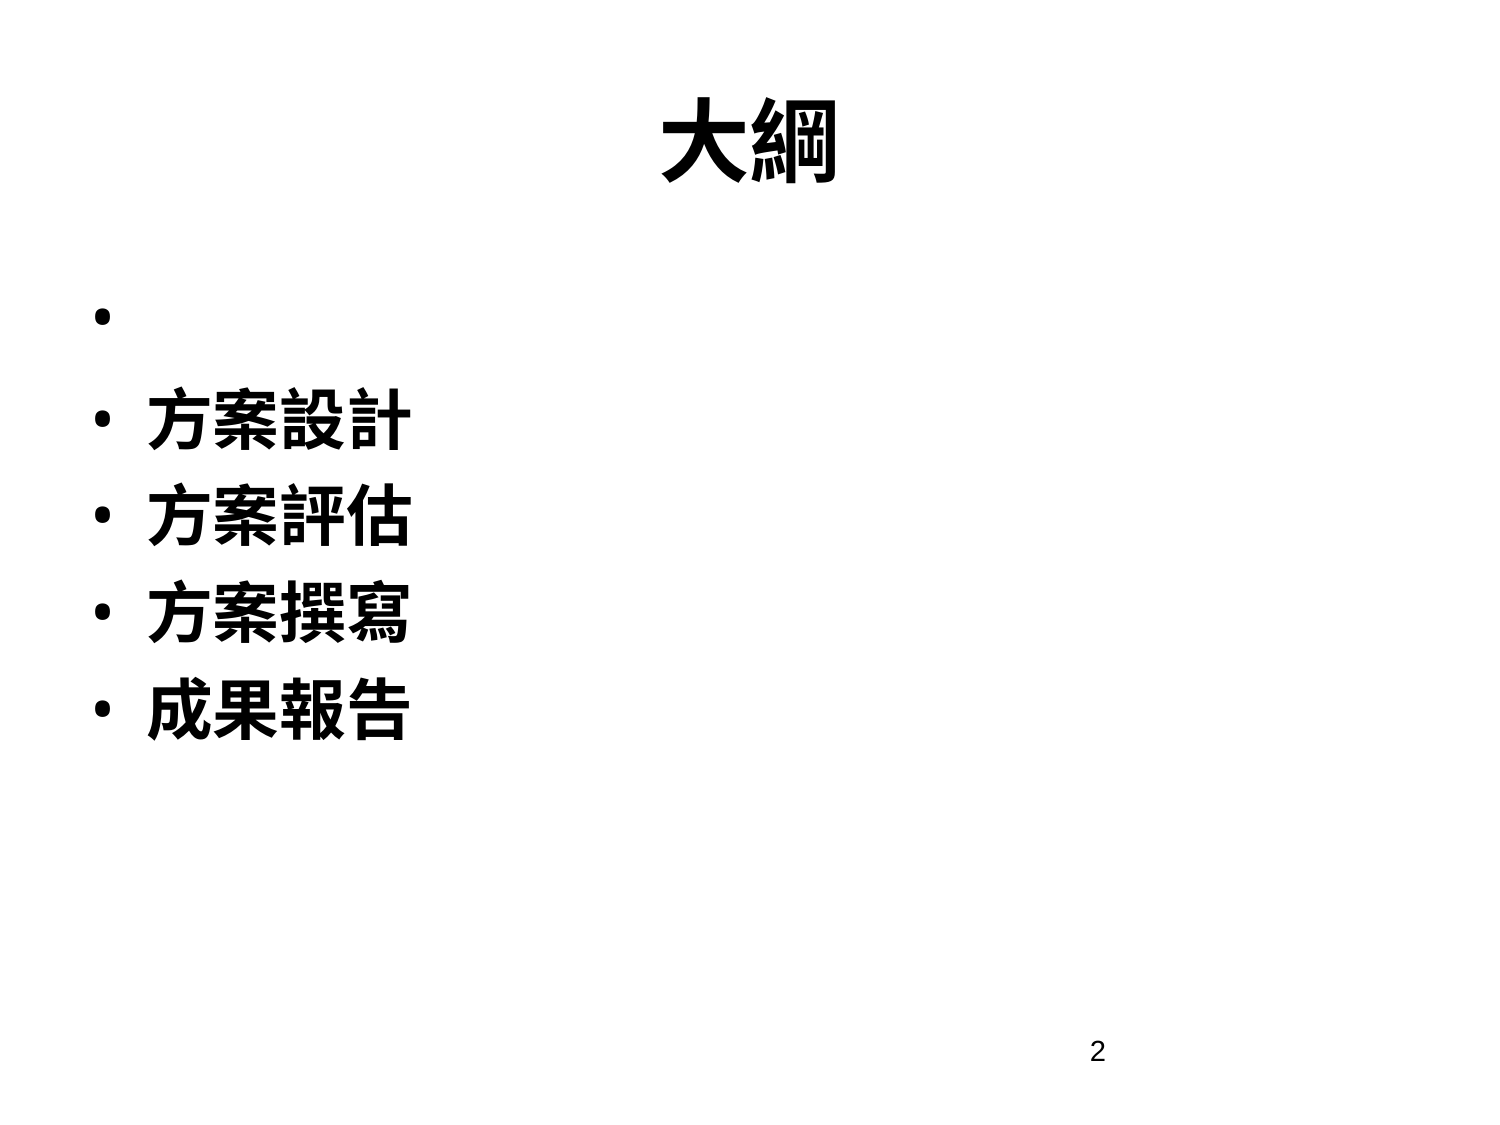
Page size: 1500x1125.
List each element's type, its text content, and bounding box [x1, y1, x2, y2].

text_box [1074, 1024, 1426, 1103]
list 方案設計 方案評估 方案撰寫 成果報告 [75, 262, 1426, 1005]
title 大綱 [75, 45, 1426, 233]
